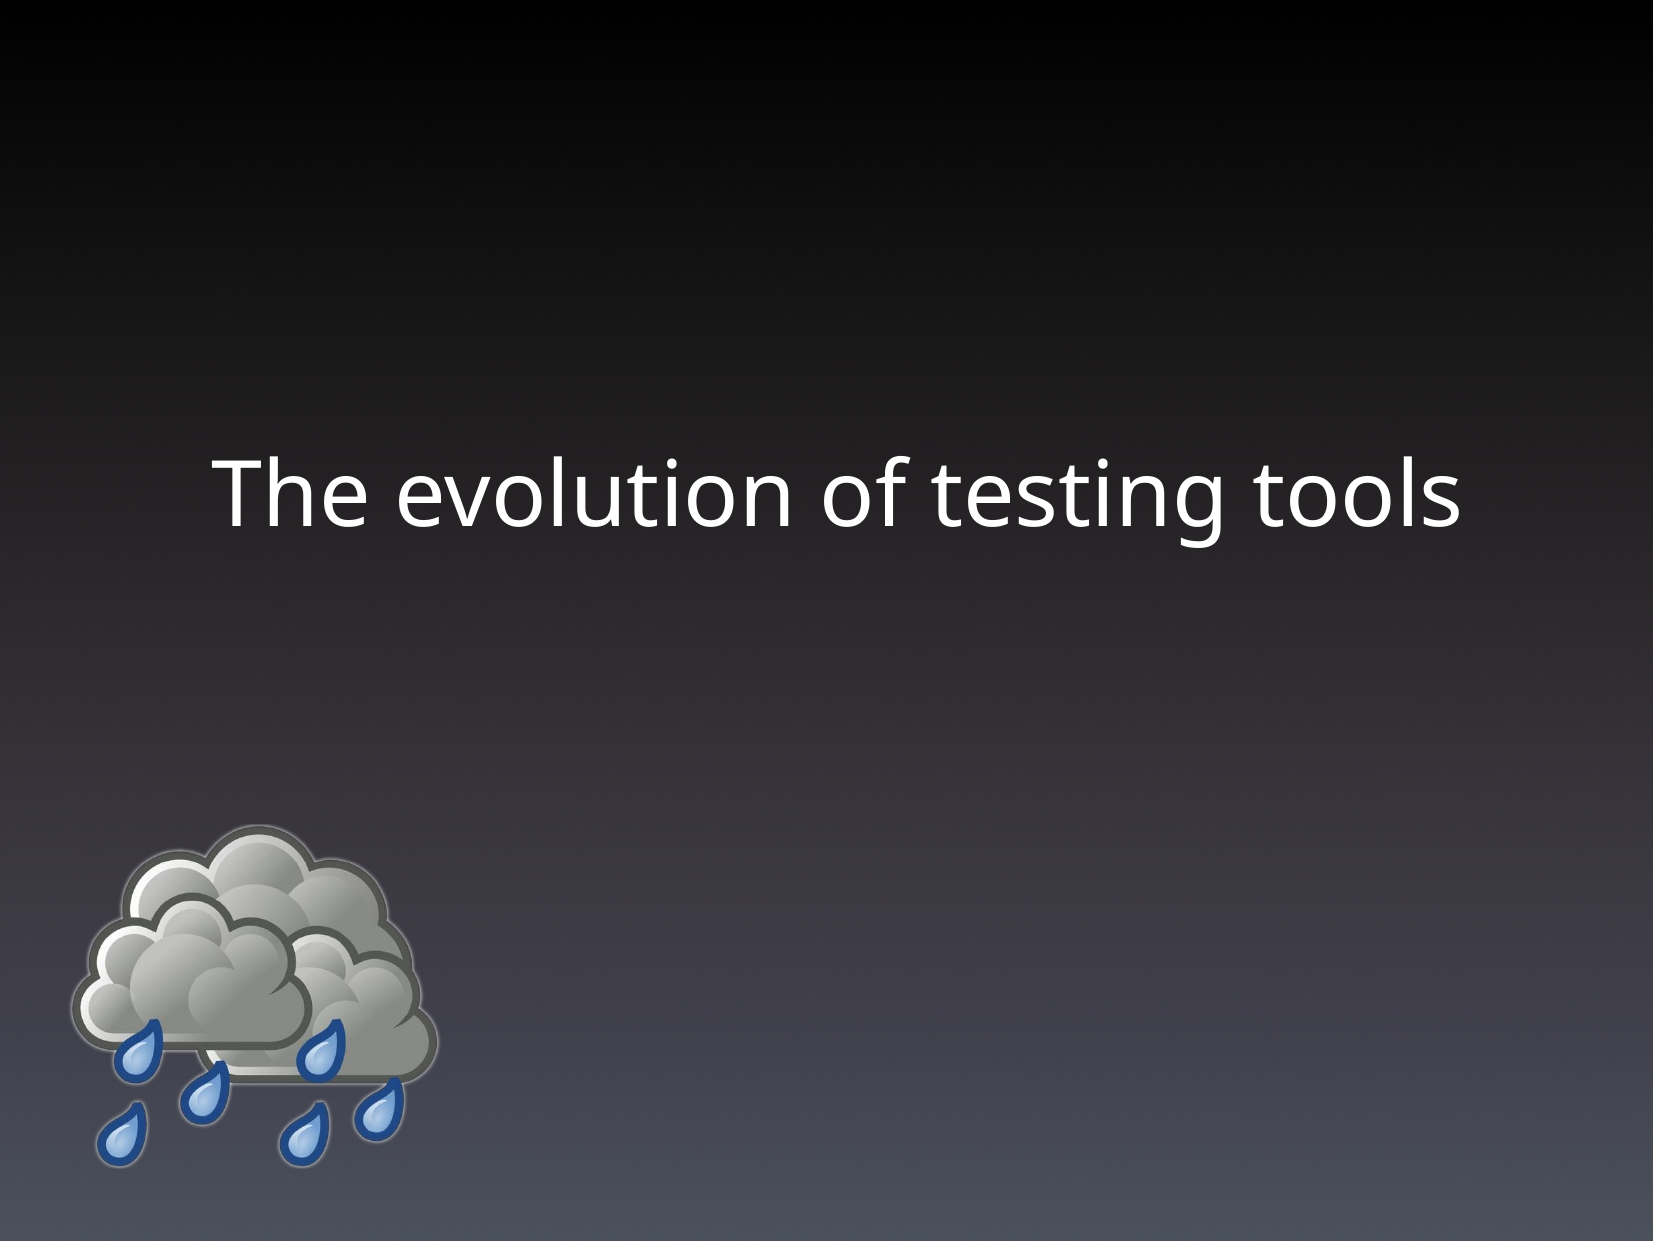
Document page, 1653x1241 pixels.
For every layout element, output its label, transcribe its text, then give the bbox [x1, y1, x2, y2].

title The evolution of testing tools [94, 164, 1583, 815]
picture [0, 0, 1653, 1241]
